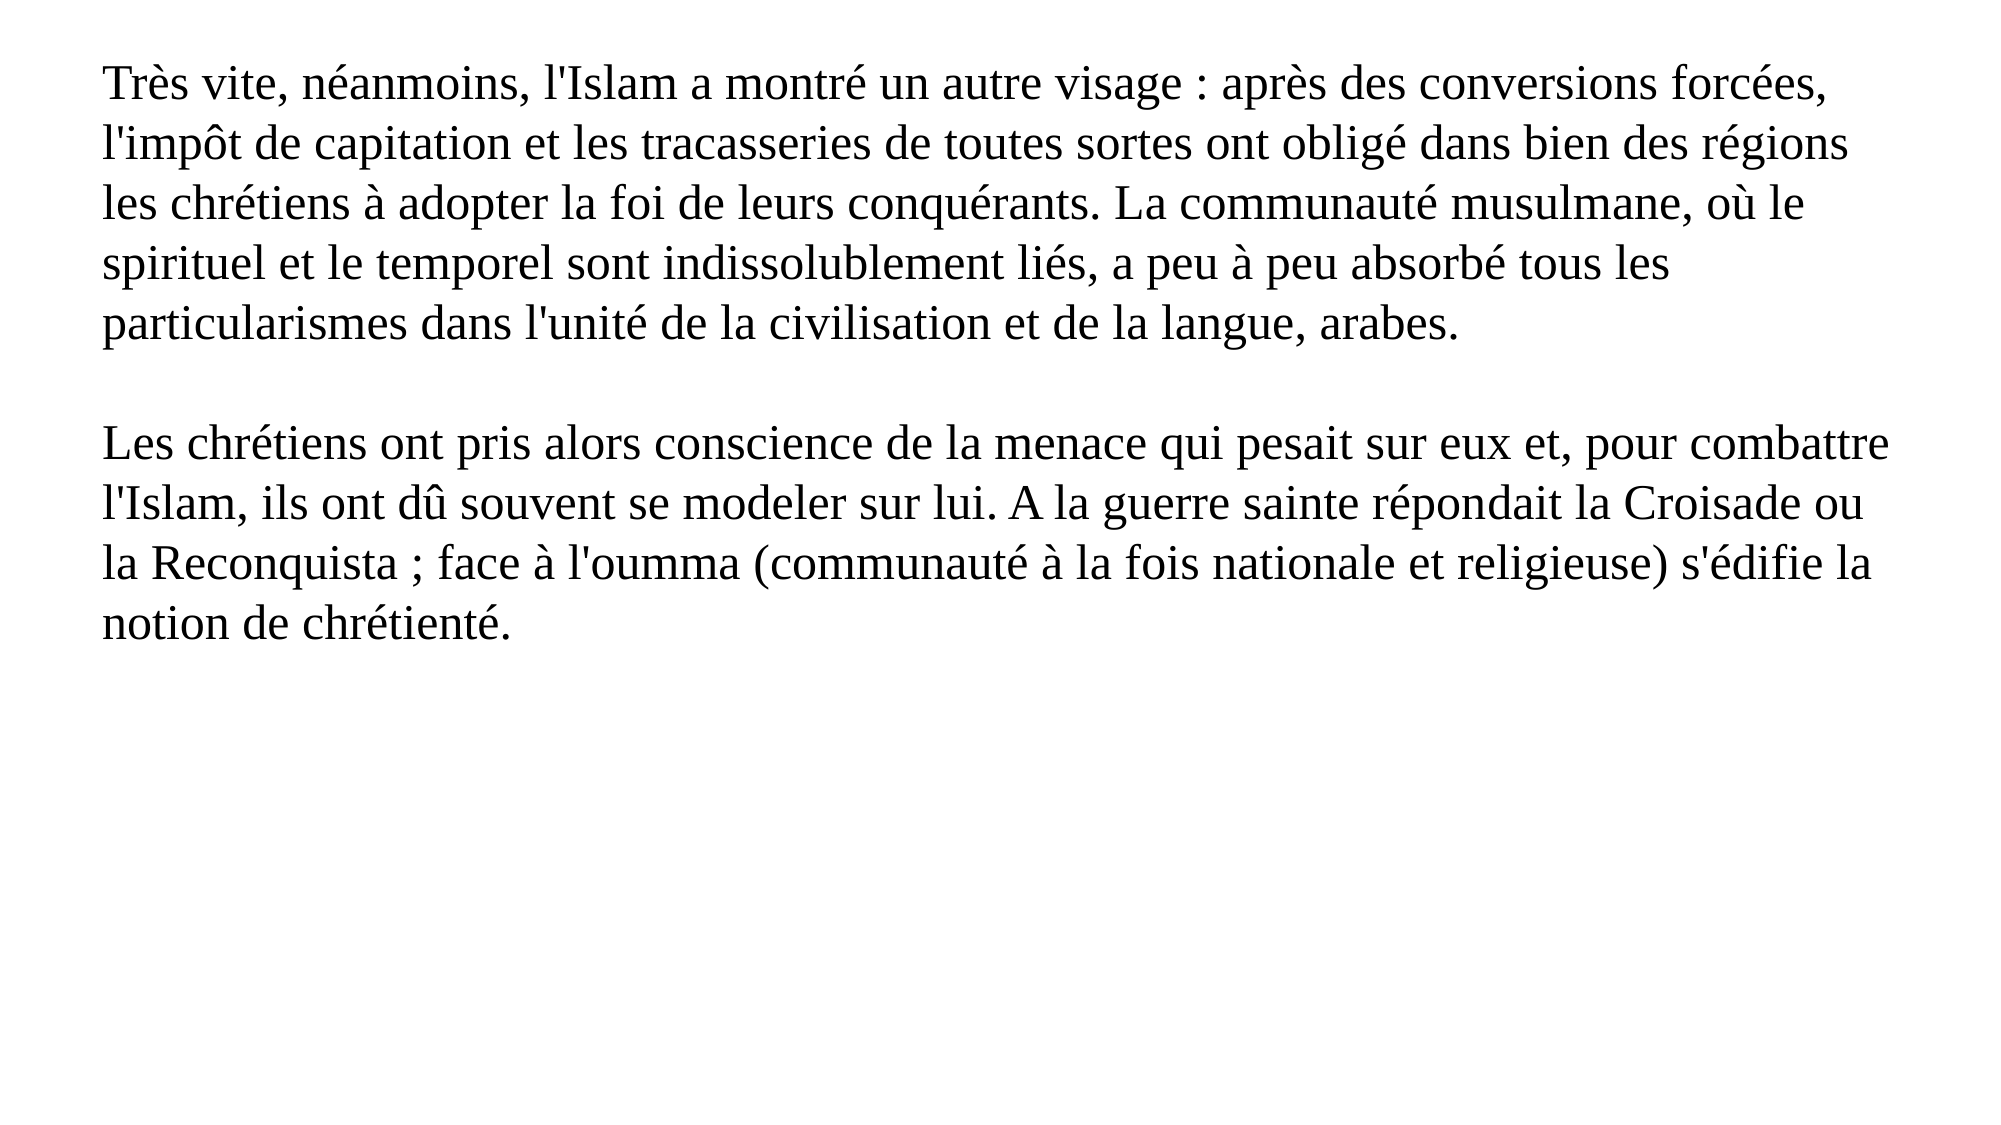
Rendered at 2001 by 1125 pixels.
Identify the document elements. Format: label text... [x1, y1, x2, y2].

text_box Très vite, néanmoins, l'Islam a montré un autre visage : après des conversions forcées, l'impôt de capitation et les tracasseries de toutes sortes ont obligé dans bien des régions les chrétiens à adopter la foi de leurs conquérants. La communauté musulmane, où le spirituel et le temporel sont indissolublement liés, a peu à peu absorbé tous les particularismes dans l'unité de la civilisation et de la langue, arabes. Les chrétiens ont pris alors conscience de la menace qui pesait sur eux et, pour combattre l'Islam, ils ont dû souvent se modeler sur lui. A la guerre sainte répon­dait la Croisade ou la Reconquista ; face à l'oumma (communauté à la fois nationale et religieuse) s'édifie la notion de chrétienté. [86, 41, 1913, 724]
